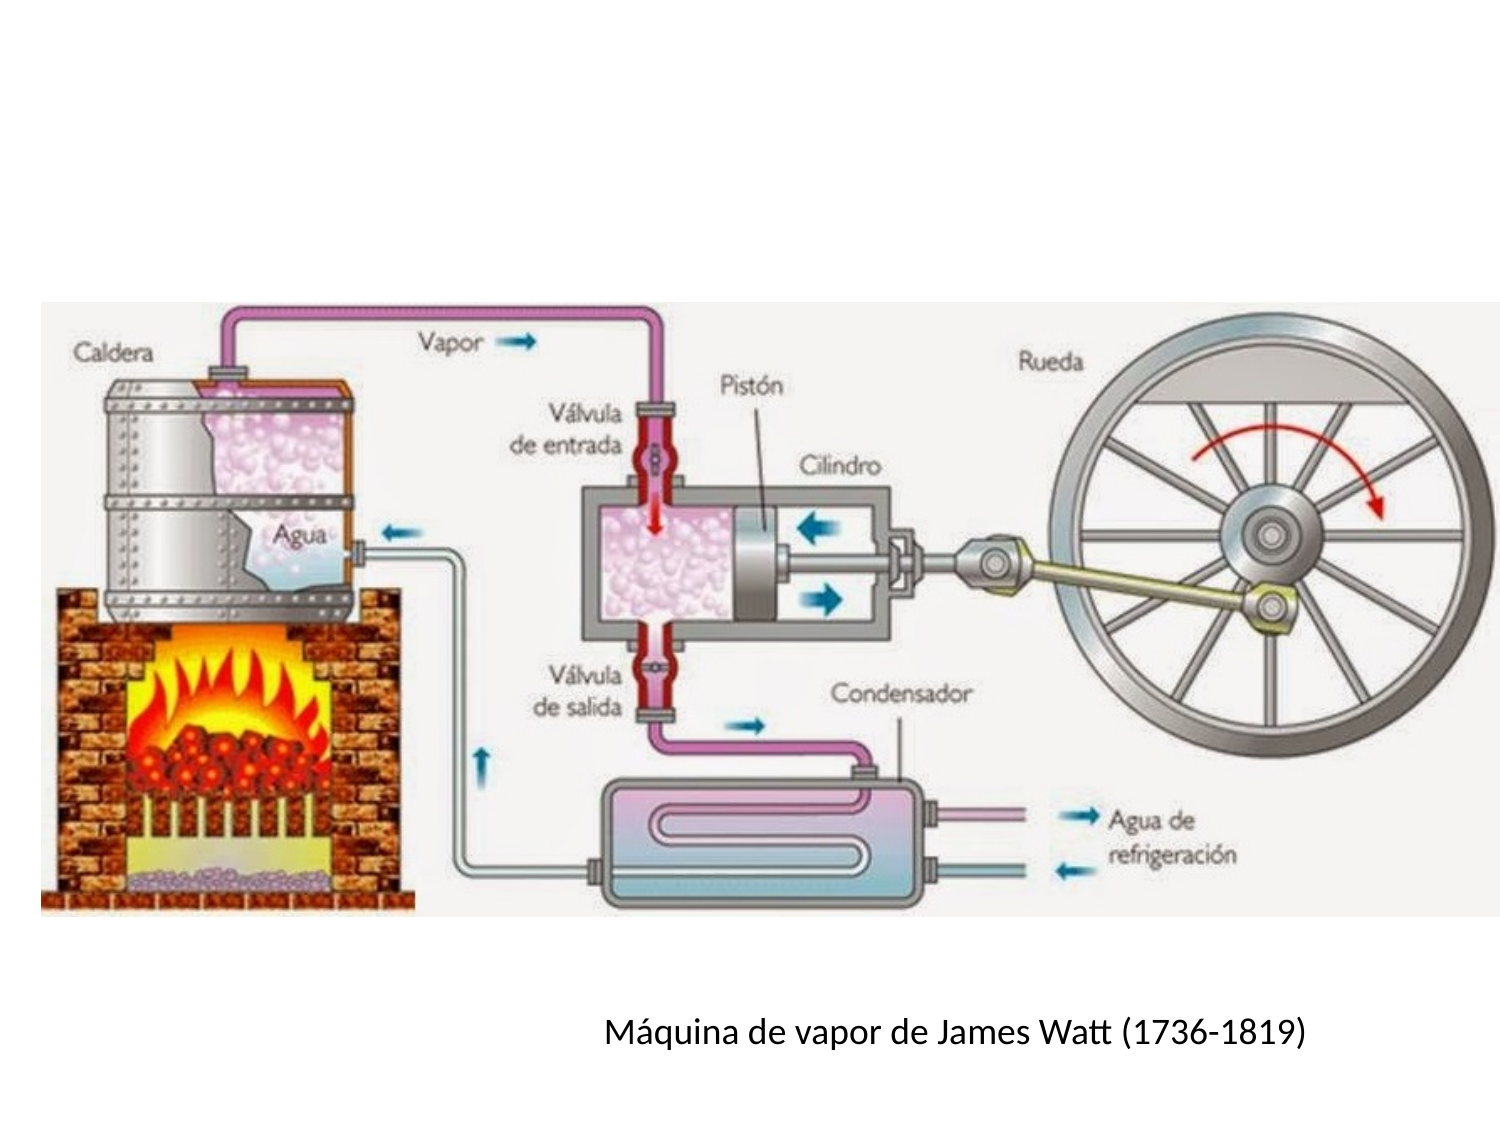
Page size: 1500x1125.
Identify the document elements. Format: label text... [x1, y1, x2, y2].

picture [41, 302, 1500, 917]
text_box Máquina de vapor de James Watt (1736-1819) [589, 999, 1323, 1060]
